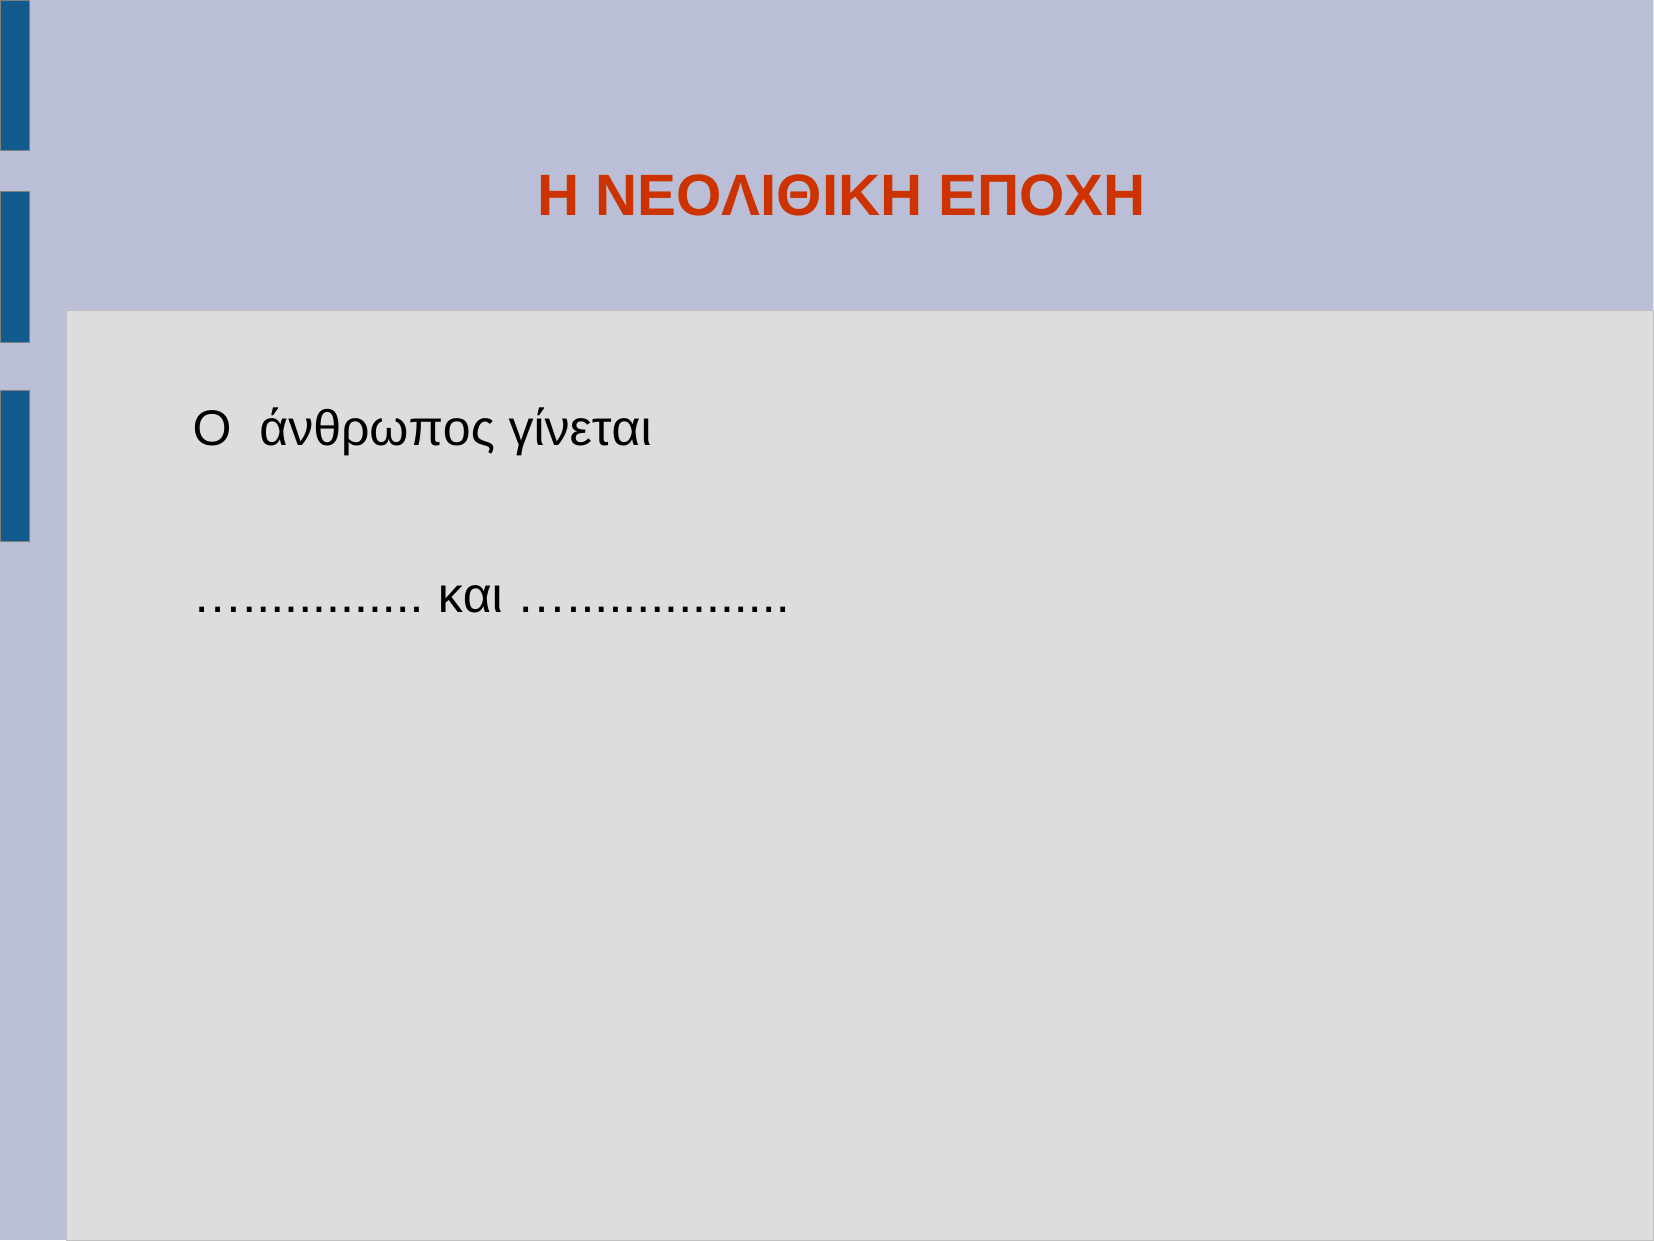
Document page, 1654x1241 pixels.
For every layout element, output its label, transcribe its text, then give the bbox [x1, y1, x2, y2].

title Η ΝΕΟΛIΘIΚΗ ΕΠΟΧΗ [121, 91, 1534, 299]
list Ο άνθρωπος γίνεται …............. και …................ [121, 344, 1534, 1127]
